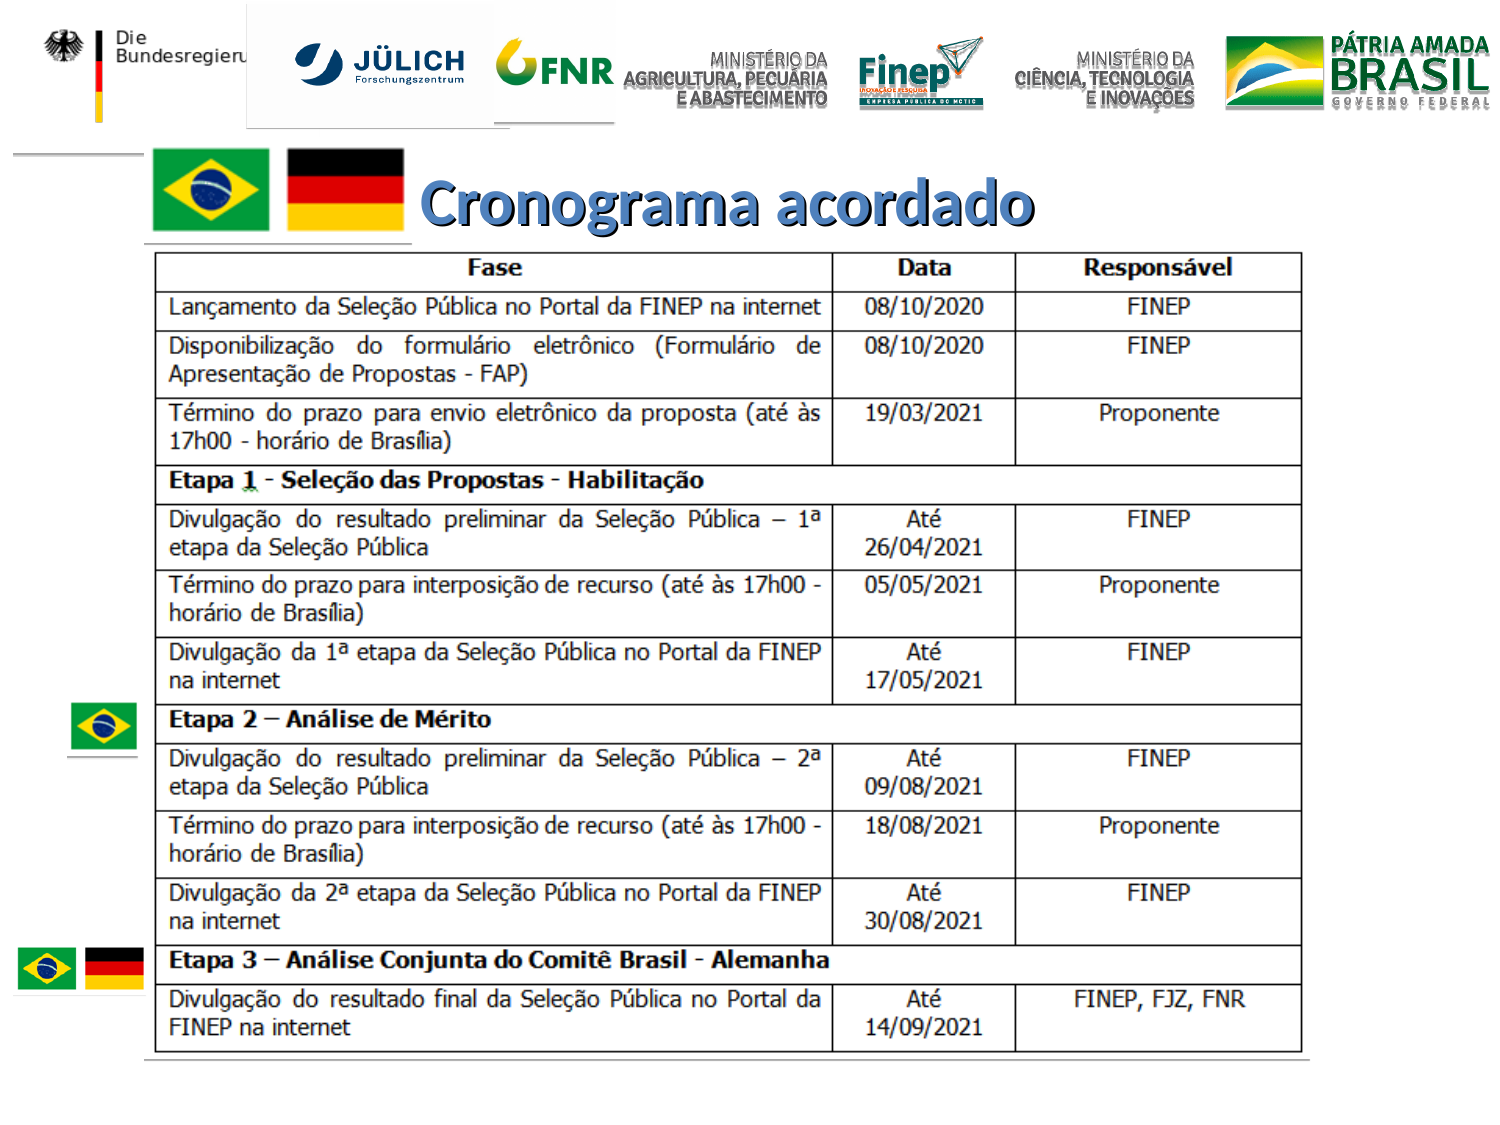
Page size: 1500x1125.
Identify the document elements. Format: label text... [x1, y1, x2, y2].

picture [13, 0, 1500, 1059]
text_box Cronograma acordado [414, 150, 1120, 241]
picture [67, 695, 140, 756]
